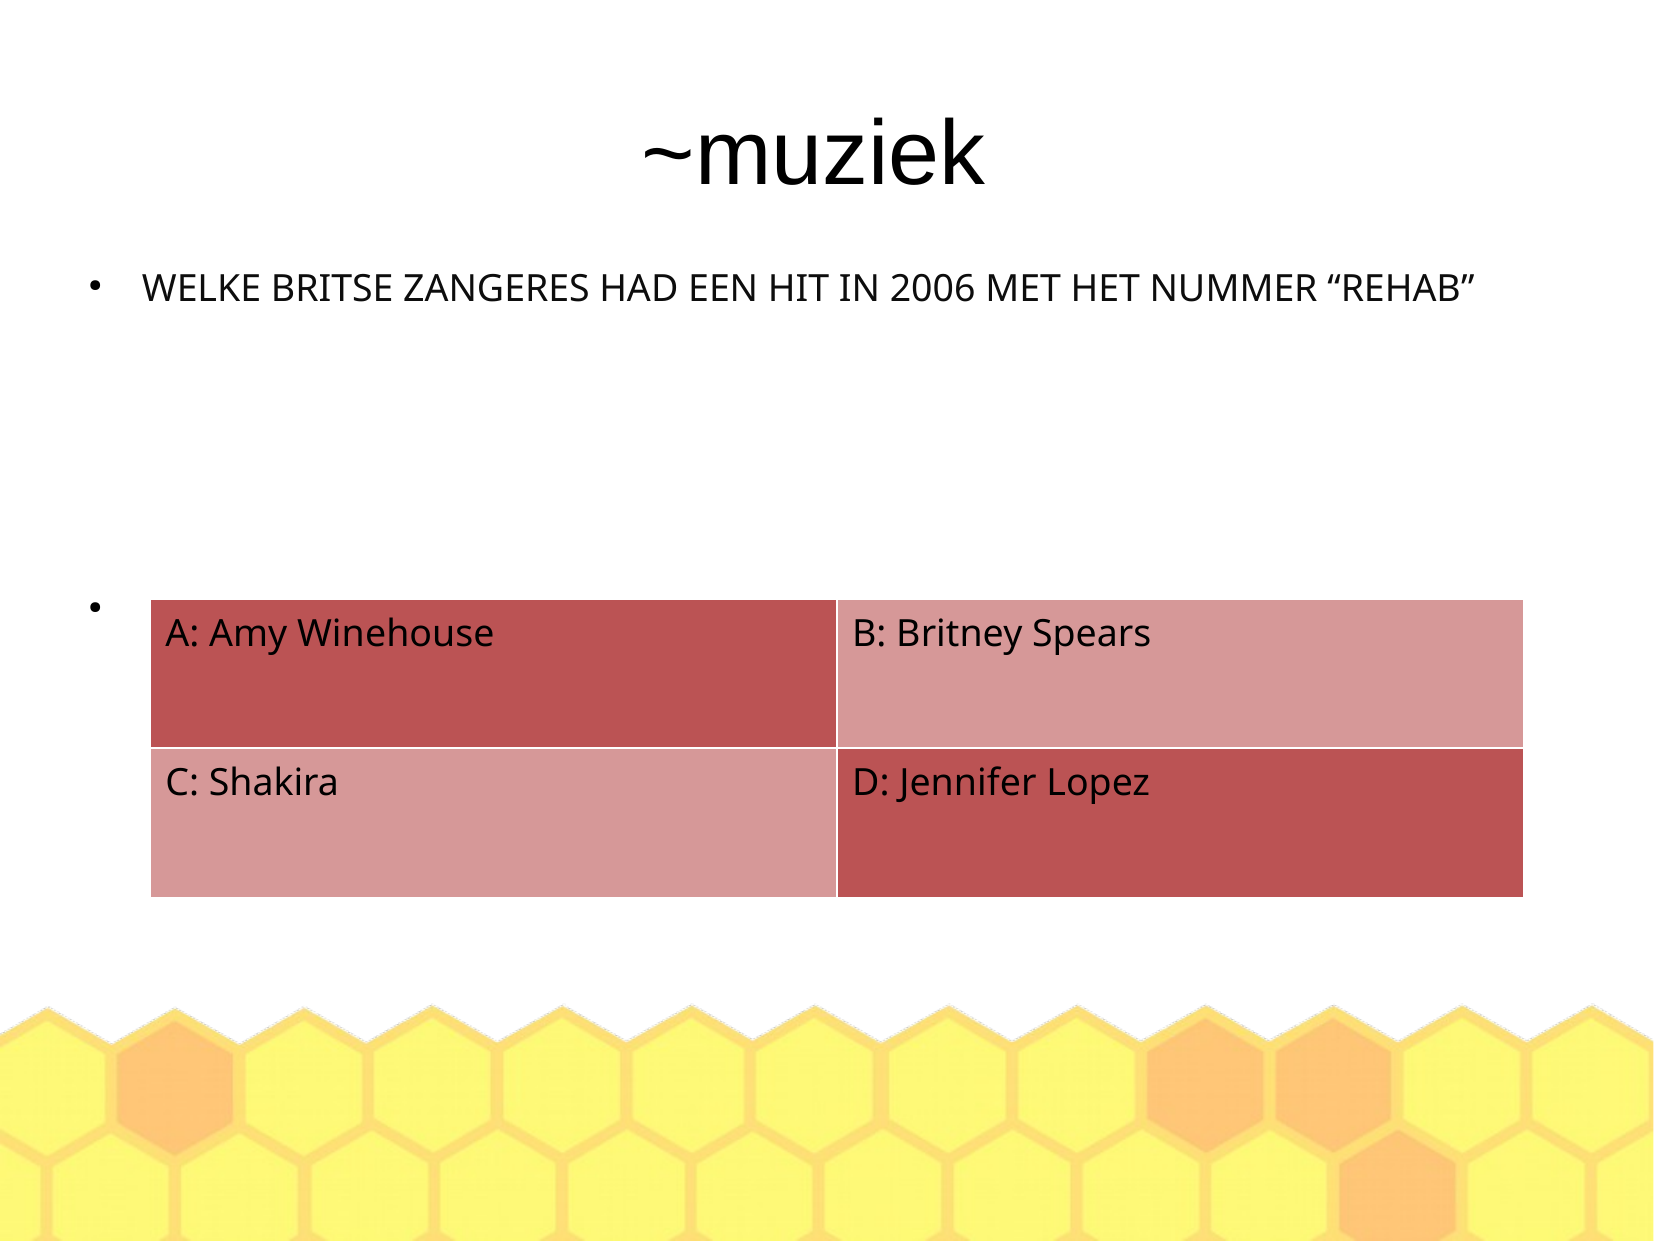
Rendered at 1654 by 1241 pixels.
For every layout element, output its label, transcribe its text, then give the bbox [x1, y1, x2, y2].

picture [0, 1001, 1654, 1241]
table_cell C: Shakira [151, 749, 836, 897]
table_header B: Britney Spears [838, 600, 1523, 747]
title ~muziek [82, 49, 1571, 257]
list Welke Britse zangeres had een hit in 2006 met het nummer “Rehab” [70, 261, 1560, 981]
table_header A: Amy Winehouse [151, 600, 836, 747]
table_cell D: Jennifer Lopez [838, 749, 1523, 897]
